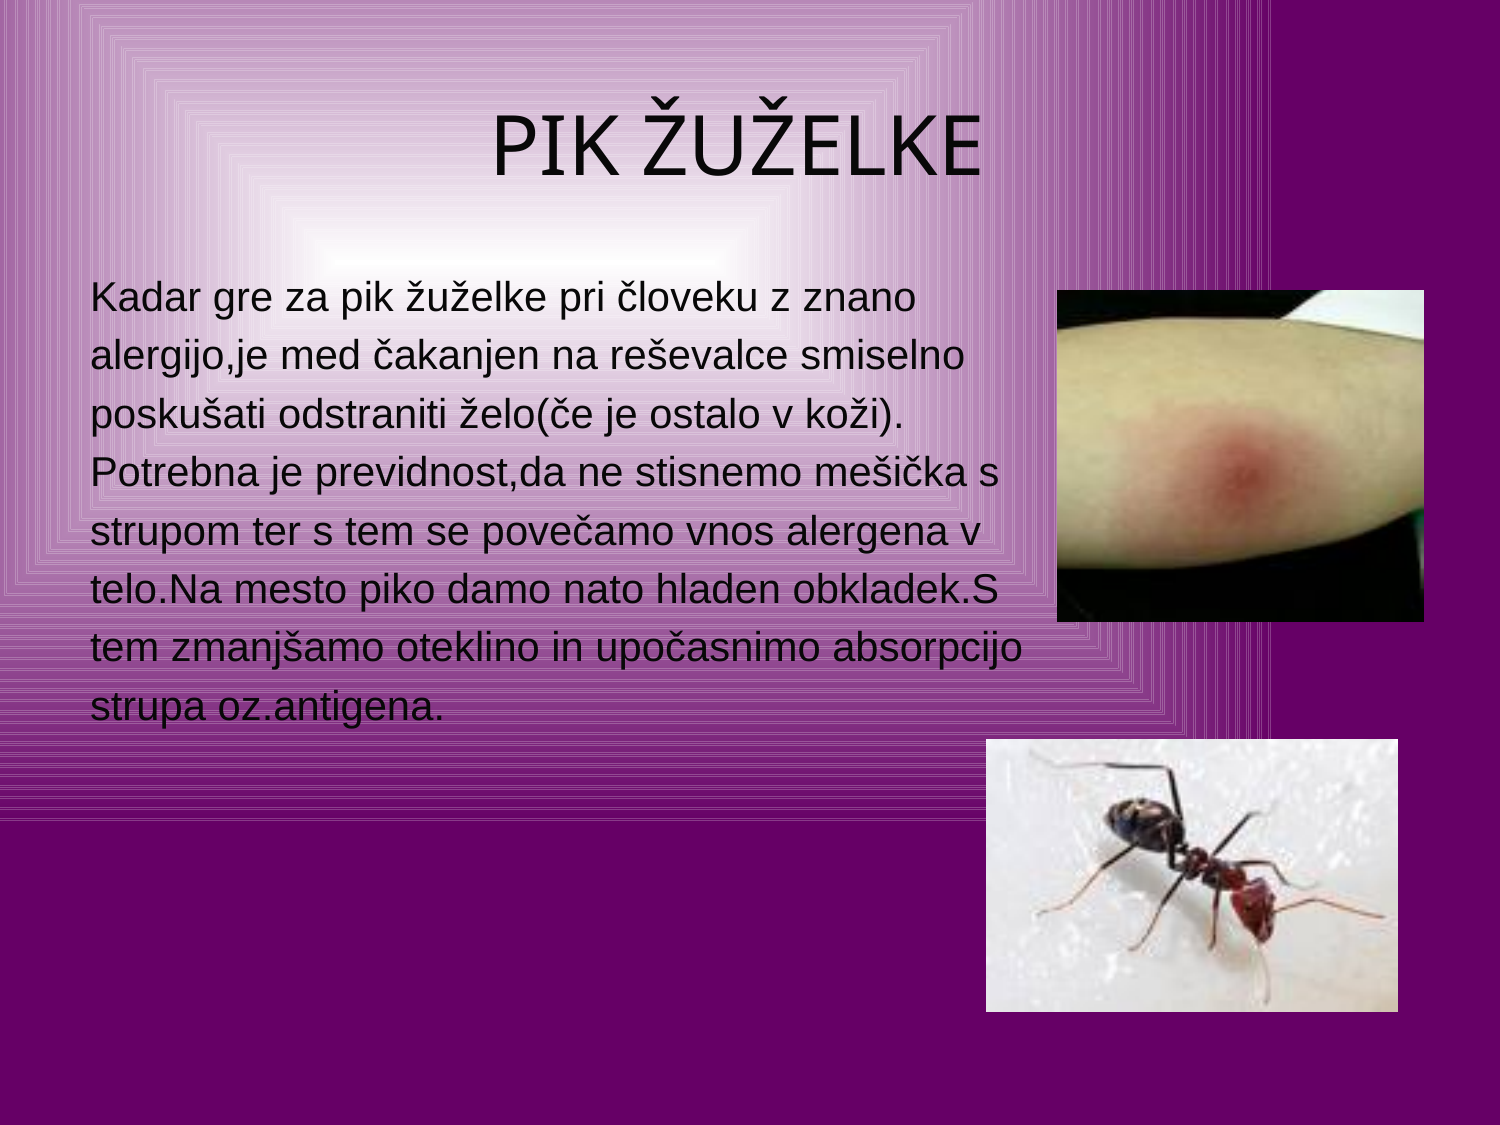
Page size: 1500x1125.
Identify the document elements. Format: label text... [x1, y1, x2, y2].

picture [986, 739, 1398, 1012]
picture [1057, 290, 1424, 622]
list Kadar gre za pik žuželke pri človeku z znano alergijo,je med čakanjen na reševalce smiselno poskušati odstraniti želo(če je ostalo v koži). Potrebna je previdnost,da ne stisnemo mešička s strupom ter s tem se povečamo vnos alergena v telo.Na mesto piko damo nato hladen obkladek.S tem zmanjšamo oteklino in upočasnimo absorpcijo strupa oz.antigena. [75, 262, 1425, 1005]
title PIK ŽUŽELKE [75, 45, 1425, 233]
